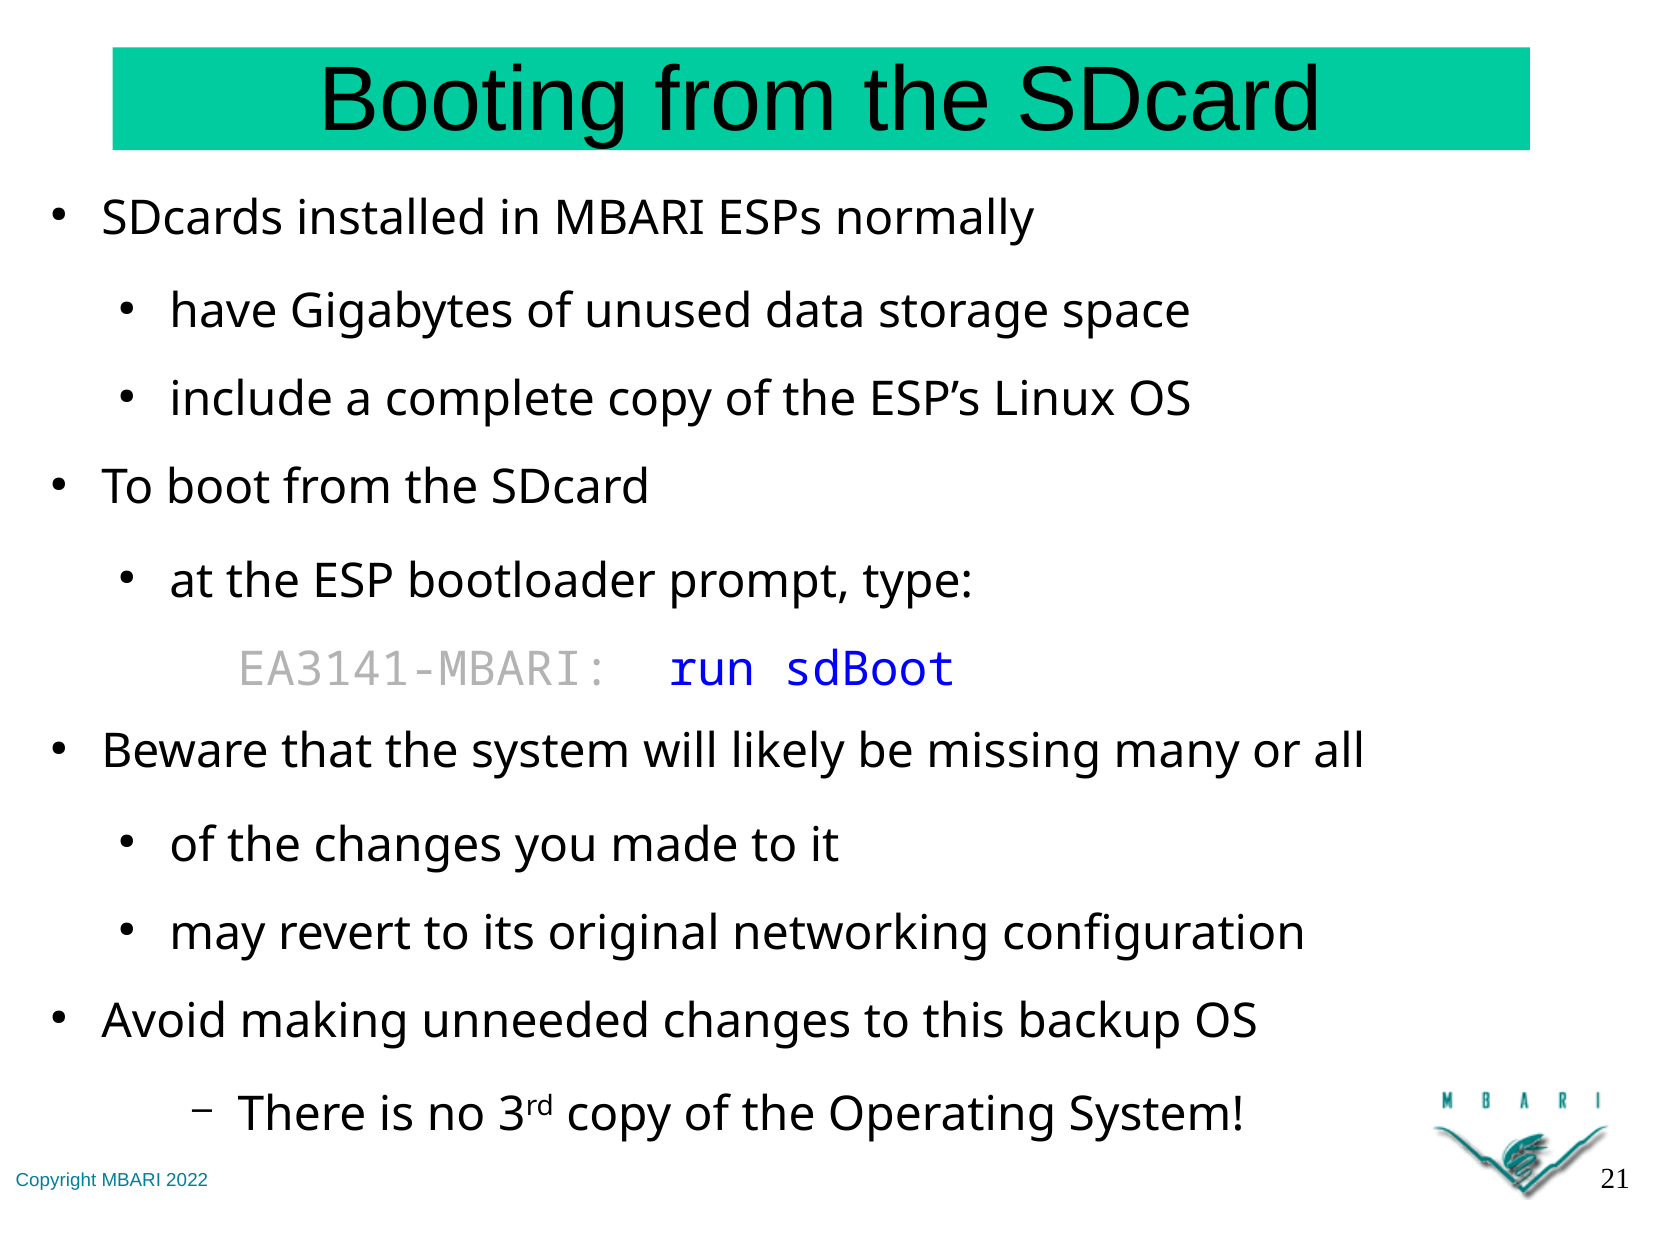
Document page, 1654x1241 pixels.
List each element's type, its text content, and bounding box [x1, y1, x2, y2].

picture [1426, 1091, 1613, 1200]
list SDcards installed in MBARI ESPs normally have Gigabytes of unused data storage space include a complete copy of the ESP’s Linux OS To boot from the SDcard at the ESP bootloader prompt, type: EA3141-MBARI: run sdBoot Beware that the system will likely be missing many or all of the changes you made to it may revert to its original networking configuration Avoid making unneeded changes to this backup OS There is no 3rd copy of the Operating System! [33, 183, 1609, 1152]
title Booting from the SDcard [112, 47, 1530, 151]
